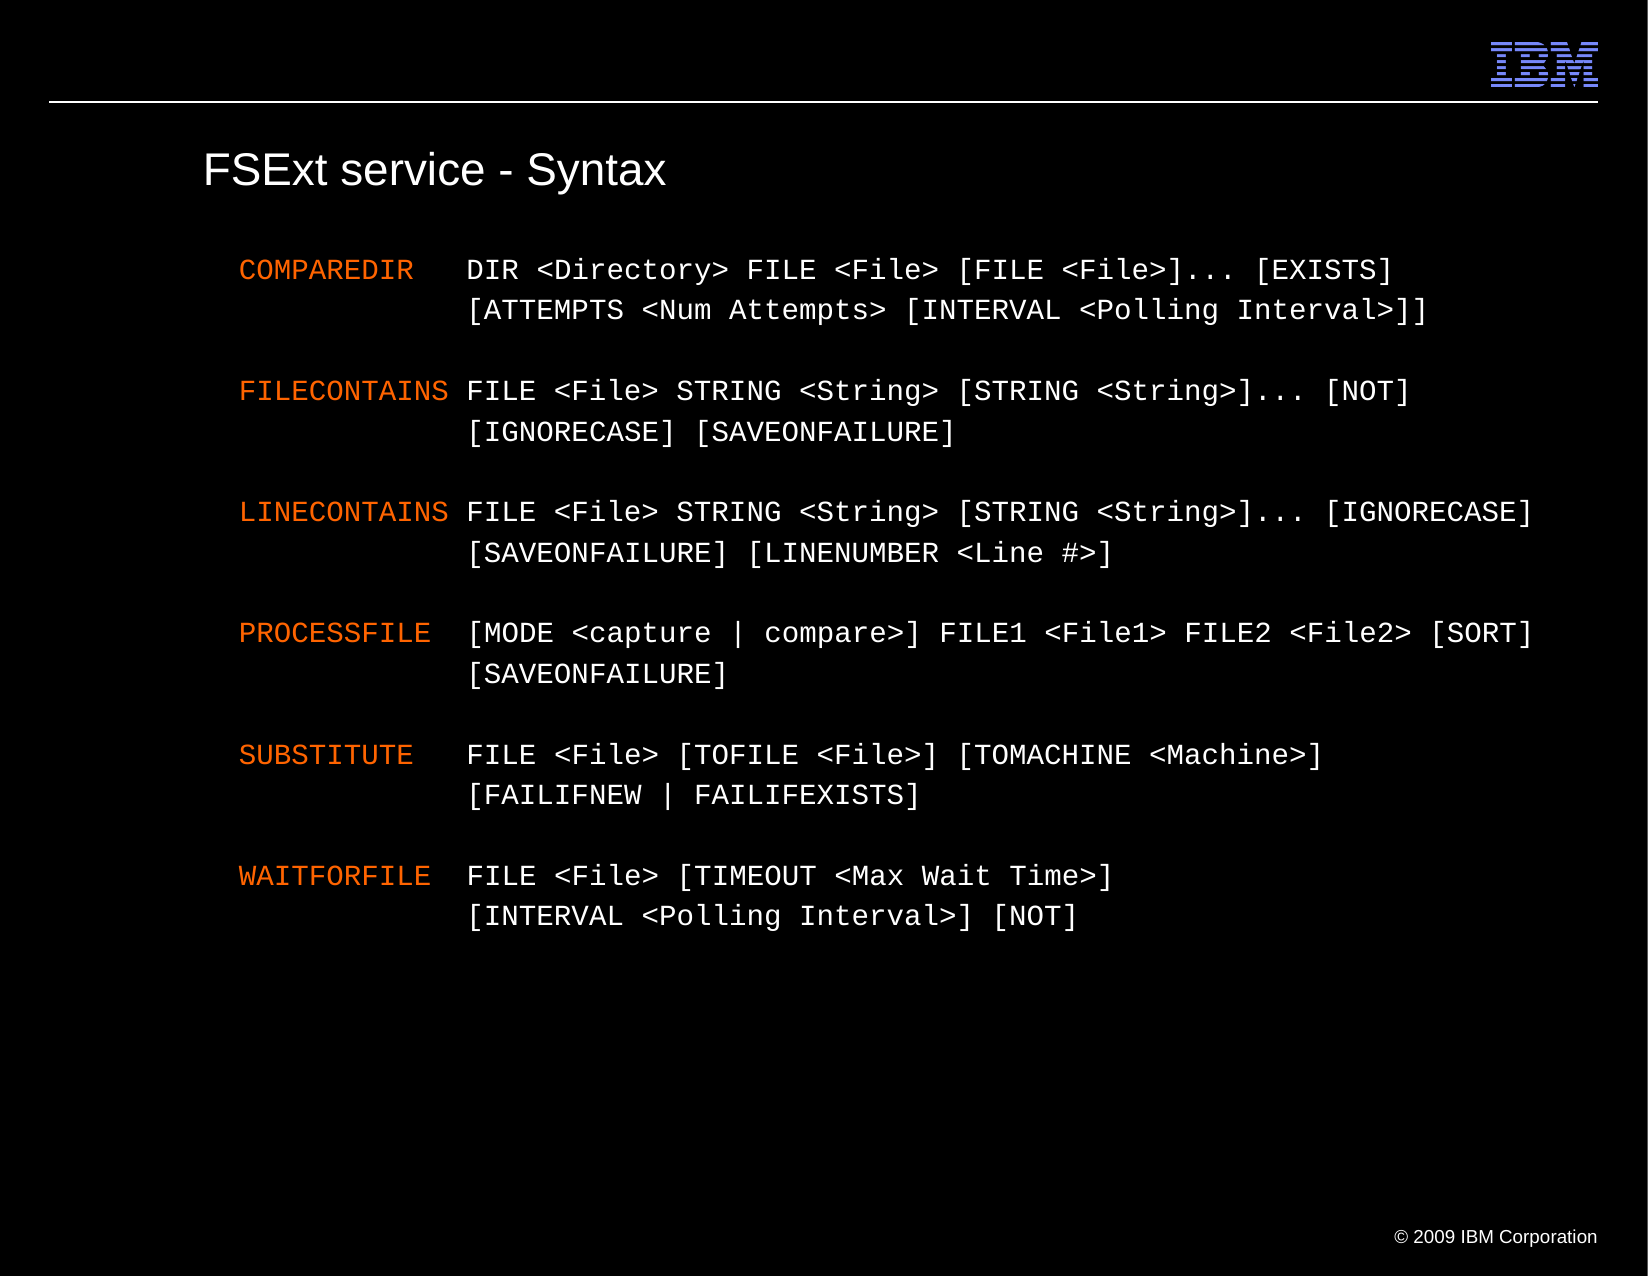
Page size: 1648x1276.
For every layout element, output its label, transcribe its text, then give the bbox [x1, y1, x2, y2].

text_box COMPAREDIR DIR <Directory> FILE <File> [FILE <File>]... [EXISTS] [ATTEMPTS <Num Attempts> [INTERVAL <Polling Interval>]] FILECONTAINS FILE <File> STRING <String> [STRING <String>]... [NOT] [IGNORECASE] [SAVEONFAILURE] LINECONTAINS FILE <File> STRING <String> [STRING <String>]... [IGNORECASE] [SAVEONFAILURE] [LINENUMBER <Line #>] PROCESSFILE [MODE <capture | compare>] FILE1 <File1> FILE2 <File2> [SORT] [SAVEONFAILURE] SUBSTITUTE FILE <File> [TOFILE <File>] [TOMACHINE <Machine>] [FAILIFNEW | FAILIFEXISTS] WAITFORFILE FILE <File> [TIMEOUT <Max Wait Time>] [INTERVAL <Polling Interval>] [NOT] [239, 250, 1648, 932]
picture [1491, 42, 1598, 87]
title FSExt service - Syntax [186, 137, 1648, 231]
